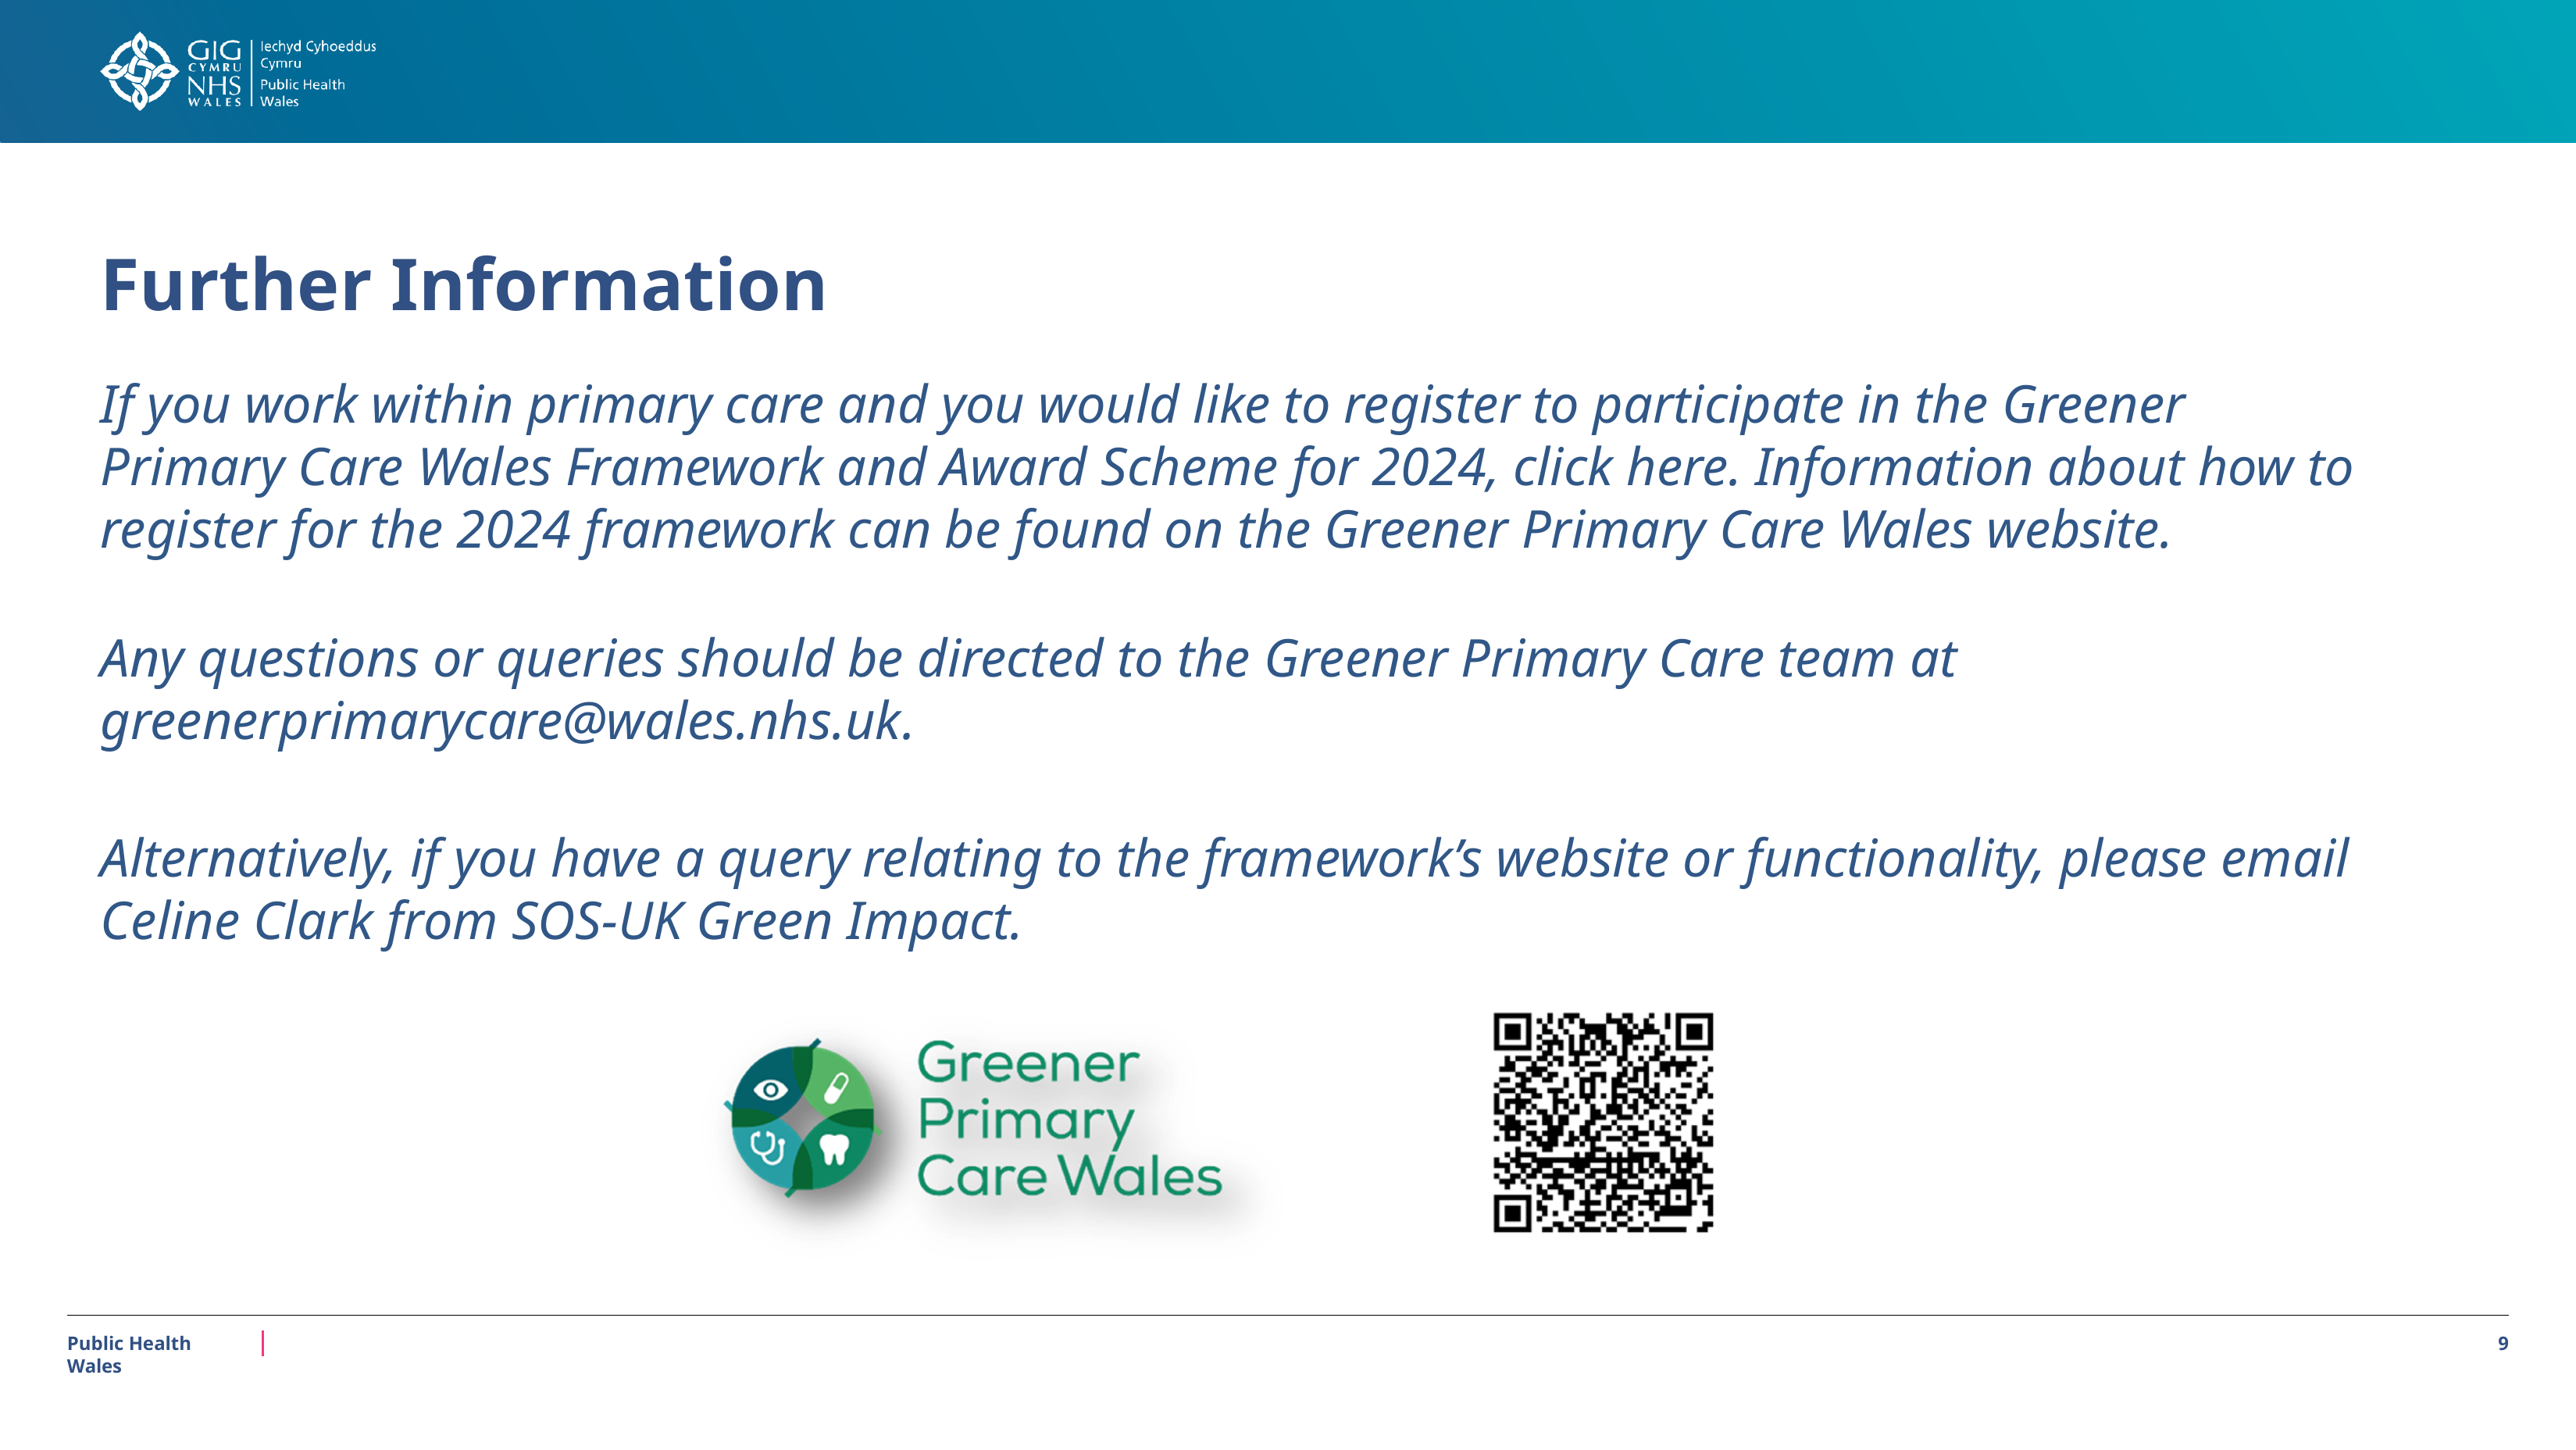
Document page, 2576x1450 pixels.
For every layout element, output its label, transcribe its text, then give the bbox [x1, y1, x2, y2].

picture [669, 979, 1288, 1267]
text_box [2493, 1331, 2516, 1356]
picture [1482, 1002, 1725, 1245]
text_box If you work within primary care and you would like to register to participate in the Greener Primary Care Wales Framework and Award Scheme for 2024, click here. Information about how to register for the 2024 framework can be found on the Greener Primary Care Wales website. Any questions or queries should be directed to the Greener Primary Care team at greenerprimarycare@wales.nhs.uk. Alternatively, if you have a query relating to the framework’s website or functionality, please email Celine Clark from SOS-UK Green Impact. [98, 369, 2361, 1317]
title Further Information [98, 237, 2516, 326]
text_box Public Health Wales [65, 1331, 248, 1356]
